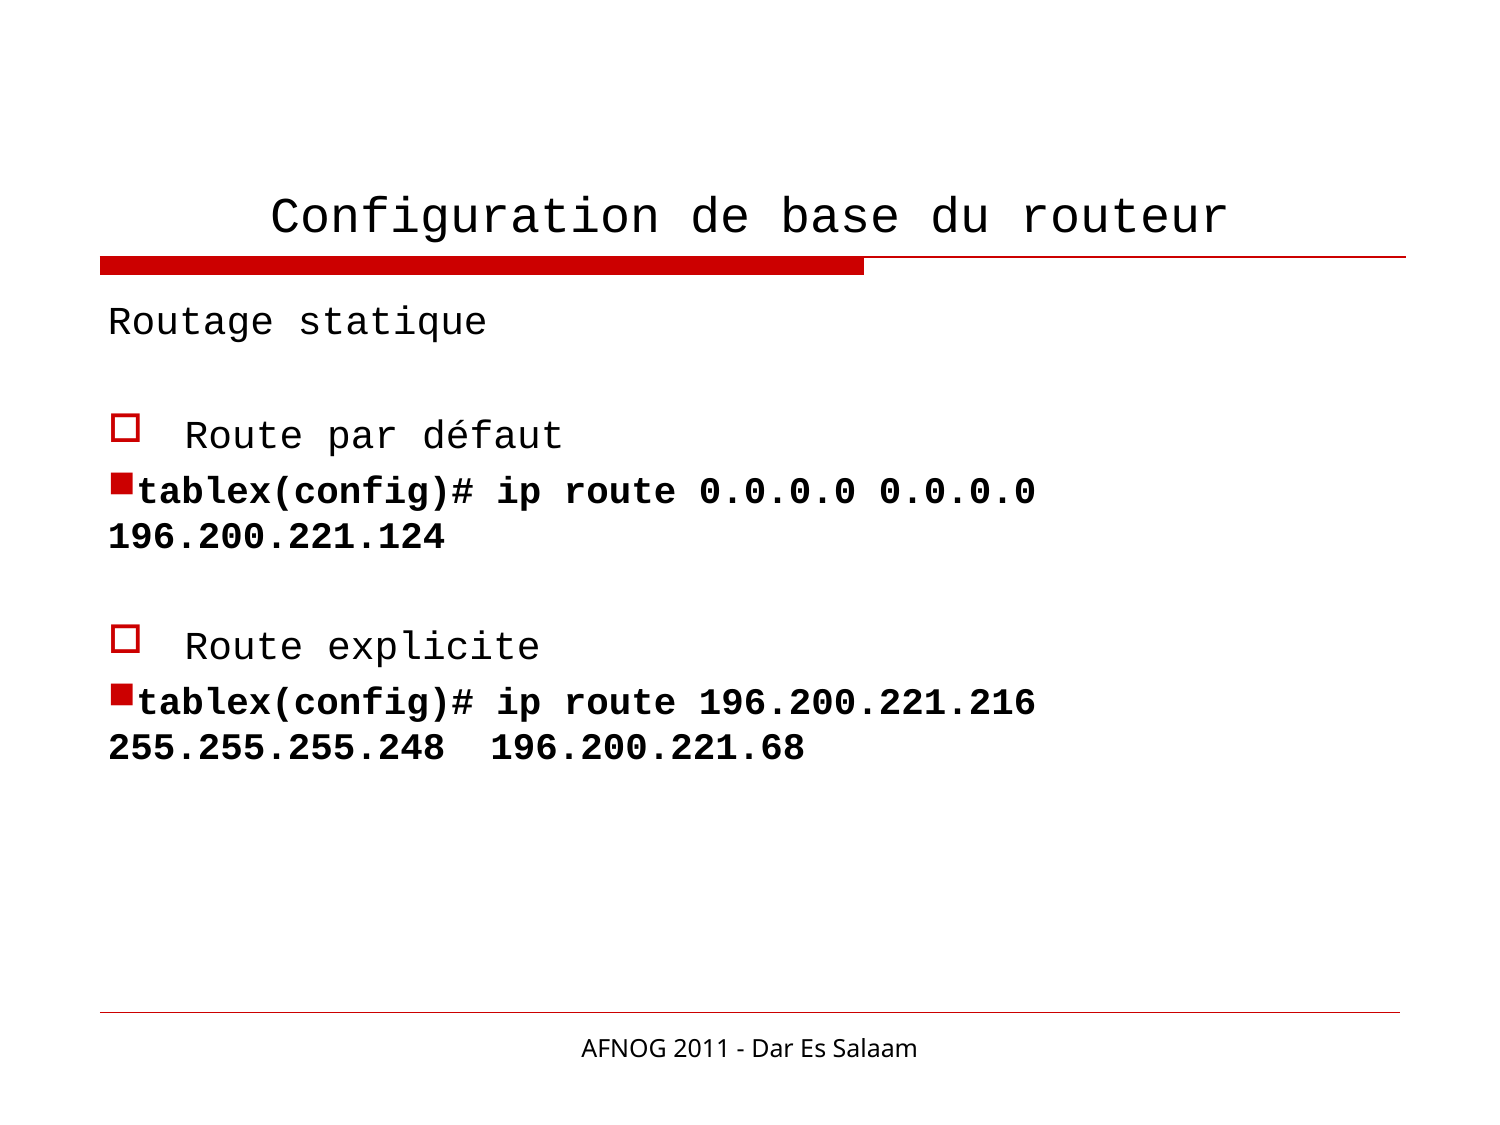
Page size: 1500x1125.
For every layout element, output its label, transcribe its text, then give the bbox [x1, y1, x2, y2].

list Routage statique Route par défaut tablex(config)# ip route 0.0.0.0 0.0.0.0 196.200.221.124 Route explicite tablex(config)# ip route 196.200.221.216 255.255.255.248 196.200.221.68 [92, 287, 1406, 988]
title Configuration de base du routeur [94, 49, 1407, 250]
text_box AFNOG 2011 - Dar Es Salaam [512, 1024, 988, 1103]
